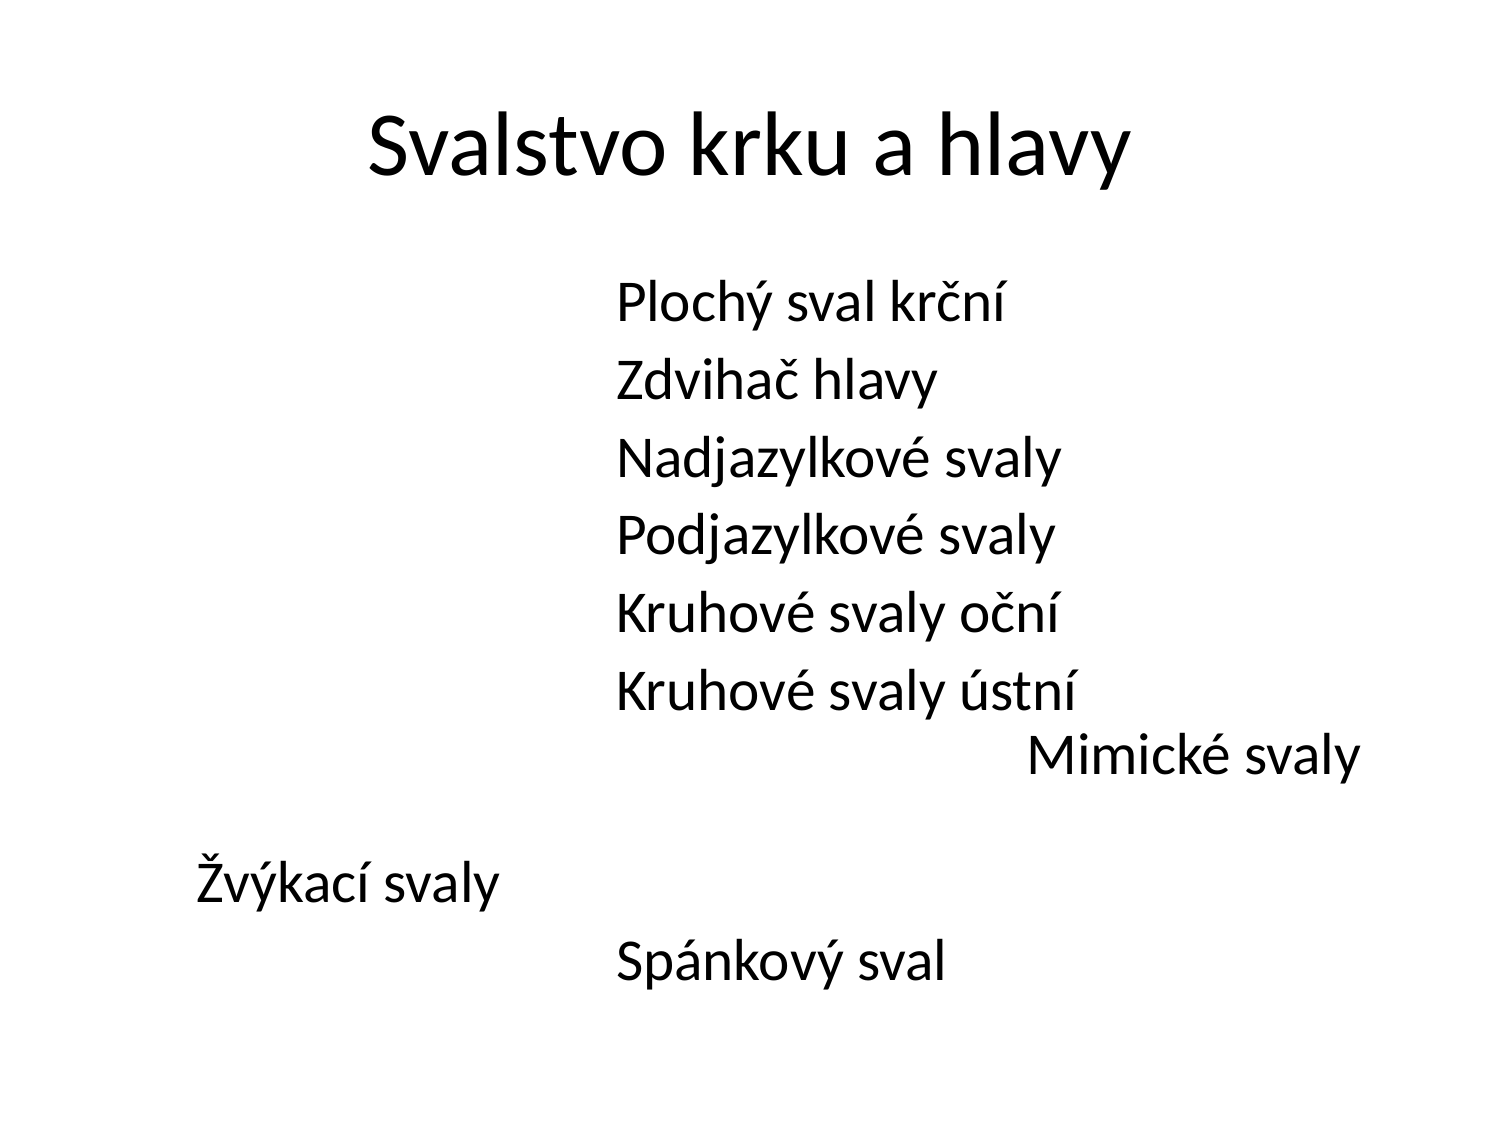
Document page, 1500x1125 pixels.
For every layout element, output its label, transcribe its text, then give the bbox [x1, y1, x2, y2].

list Plochý sval krční Zdvihač hlavy Nadjazylkové svaly Podjazylkové svaly Kruhové svaly oční Kruhové svaly ústní Mimické svaly Žvýkací svaly Spánkový sval [75, 262, 1426, 1005]
title Svalstvo krku a hlavy [75, 45, 1426, 233]
